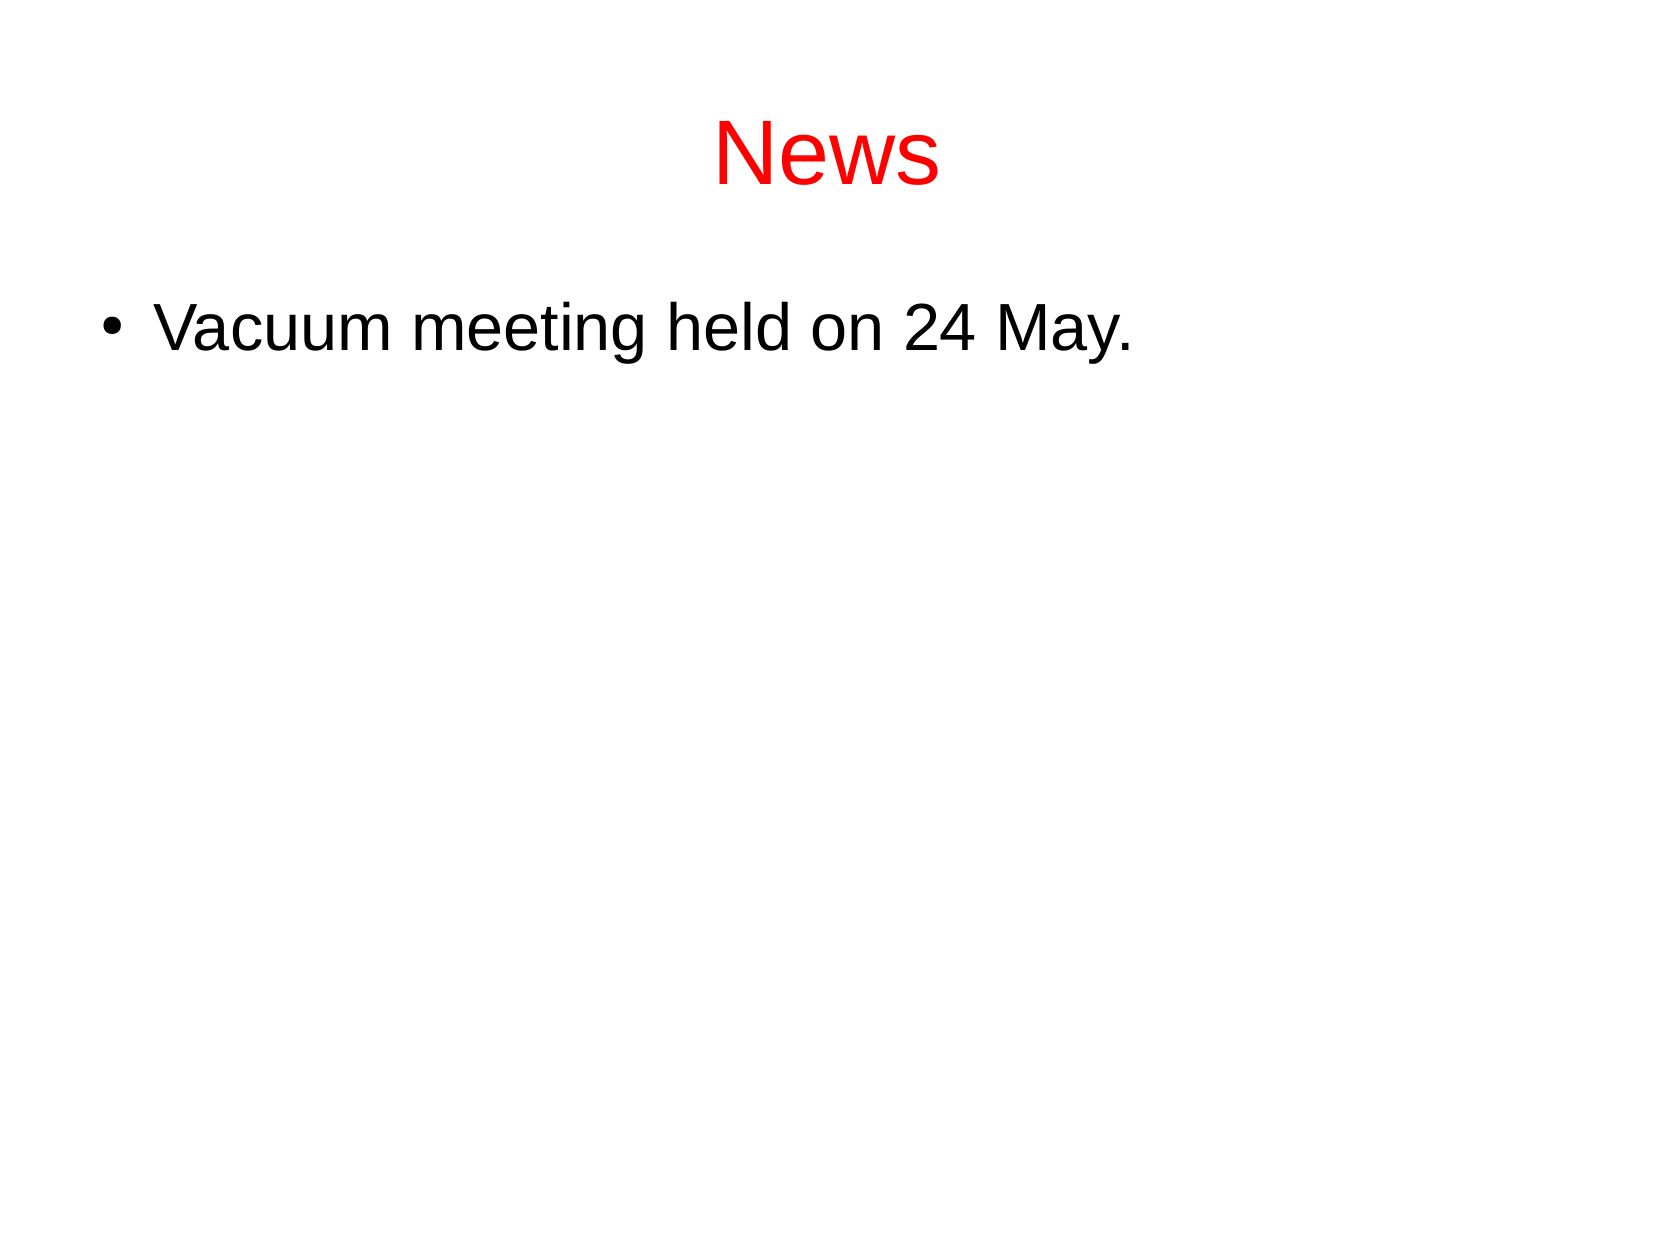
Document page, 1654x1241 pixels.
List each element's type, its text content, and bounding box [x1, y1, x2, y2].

title News [82, 49, 1571, 257]
list Vacuum meeting held on 24 May. [82, 290, 1571, 1109]
